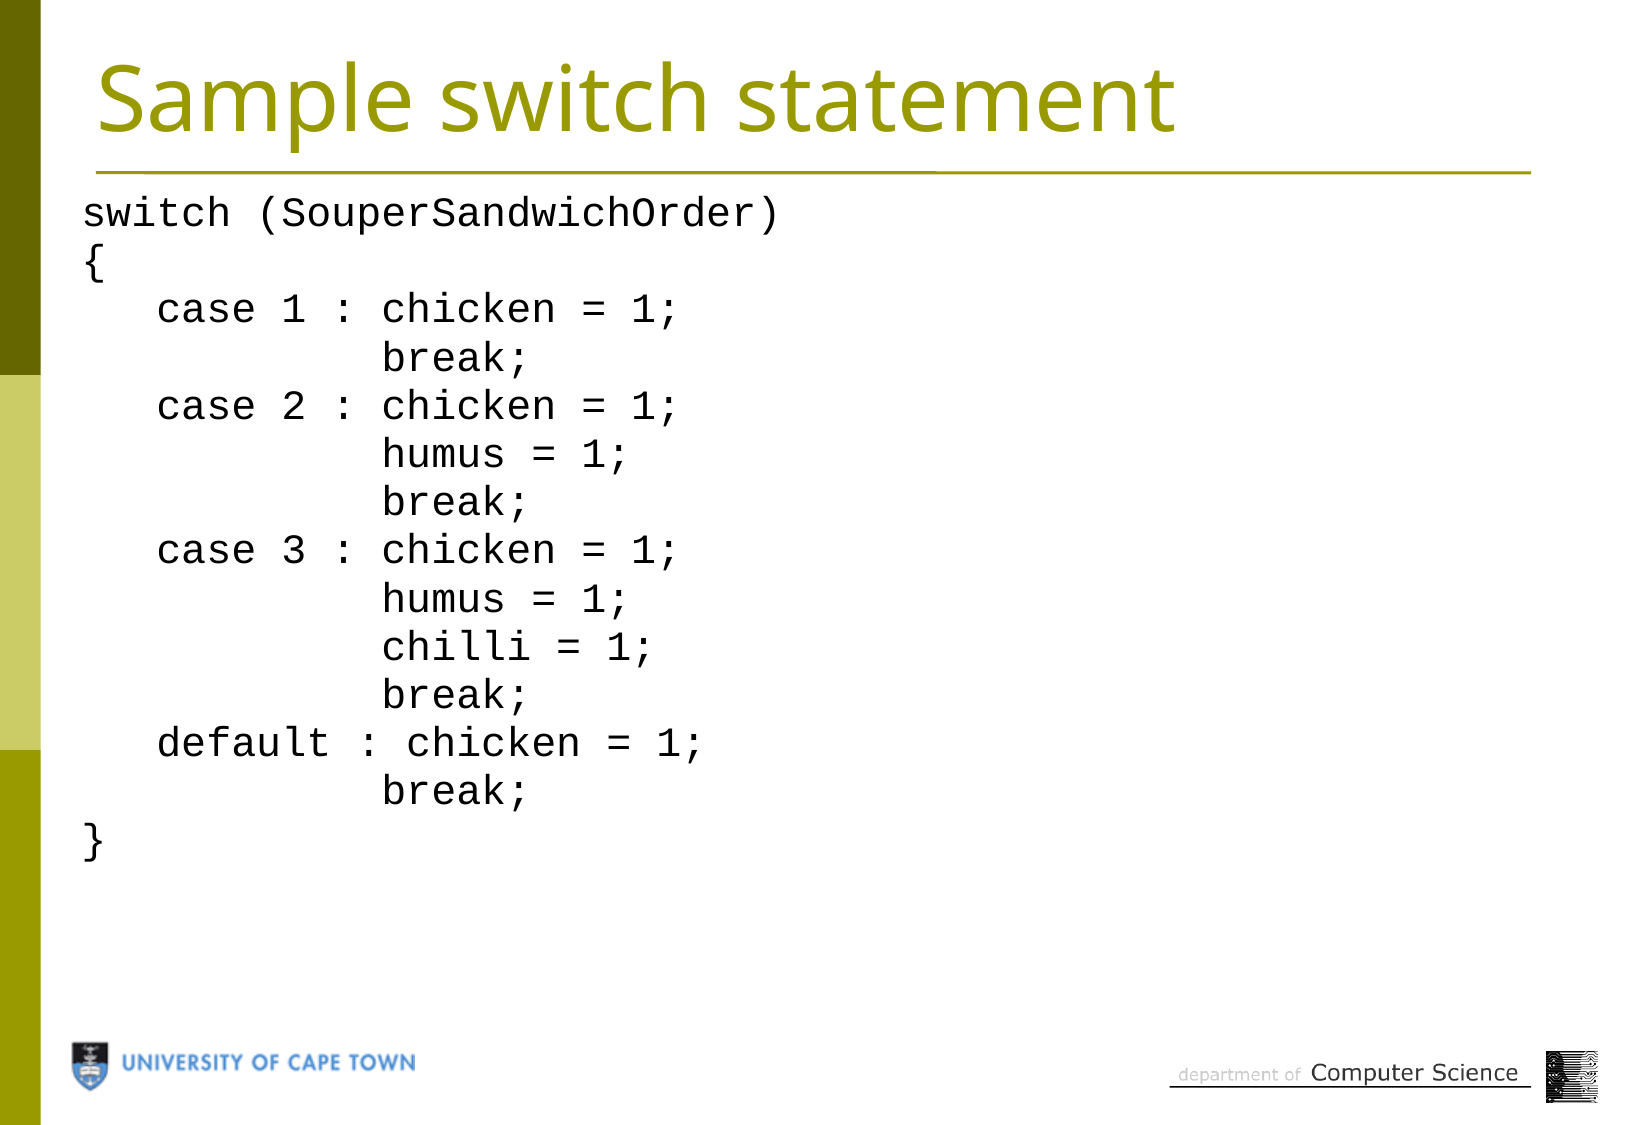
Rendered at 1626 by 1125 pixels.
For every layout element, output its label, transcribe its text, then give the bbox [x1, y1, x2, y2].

picture [1546, 1051, 1598, 1103]
picture [1169, 1043, 1532, 1091]
picture [61, 1024, 415, 1103]
list switch (SouperSandwichOrder) { case 1 : chicken = 1; break; case 2 : chicken = 1; humus = 1; break; case 3 : chicken = 1; humus = 1; chilli = 1; break; default : chicken = 1; break; } [81, 196, 1543, 1005]
title Sample switch statement [81, 21, 1543, 180]
